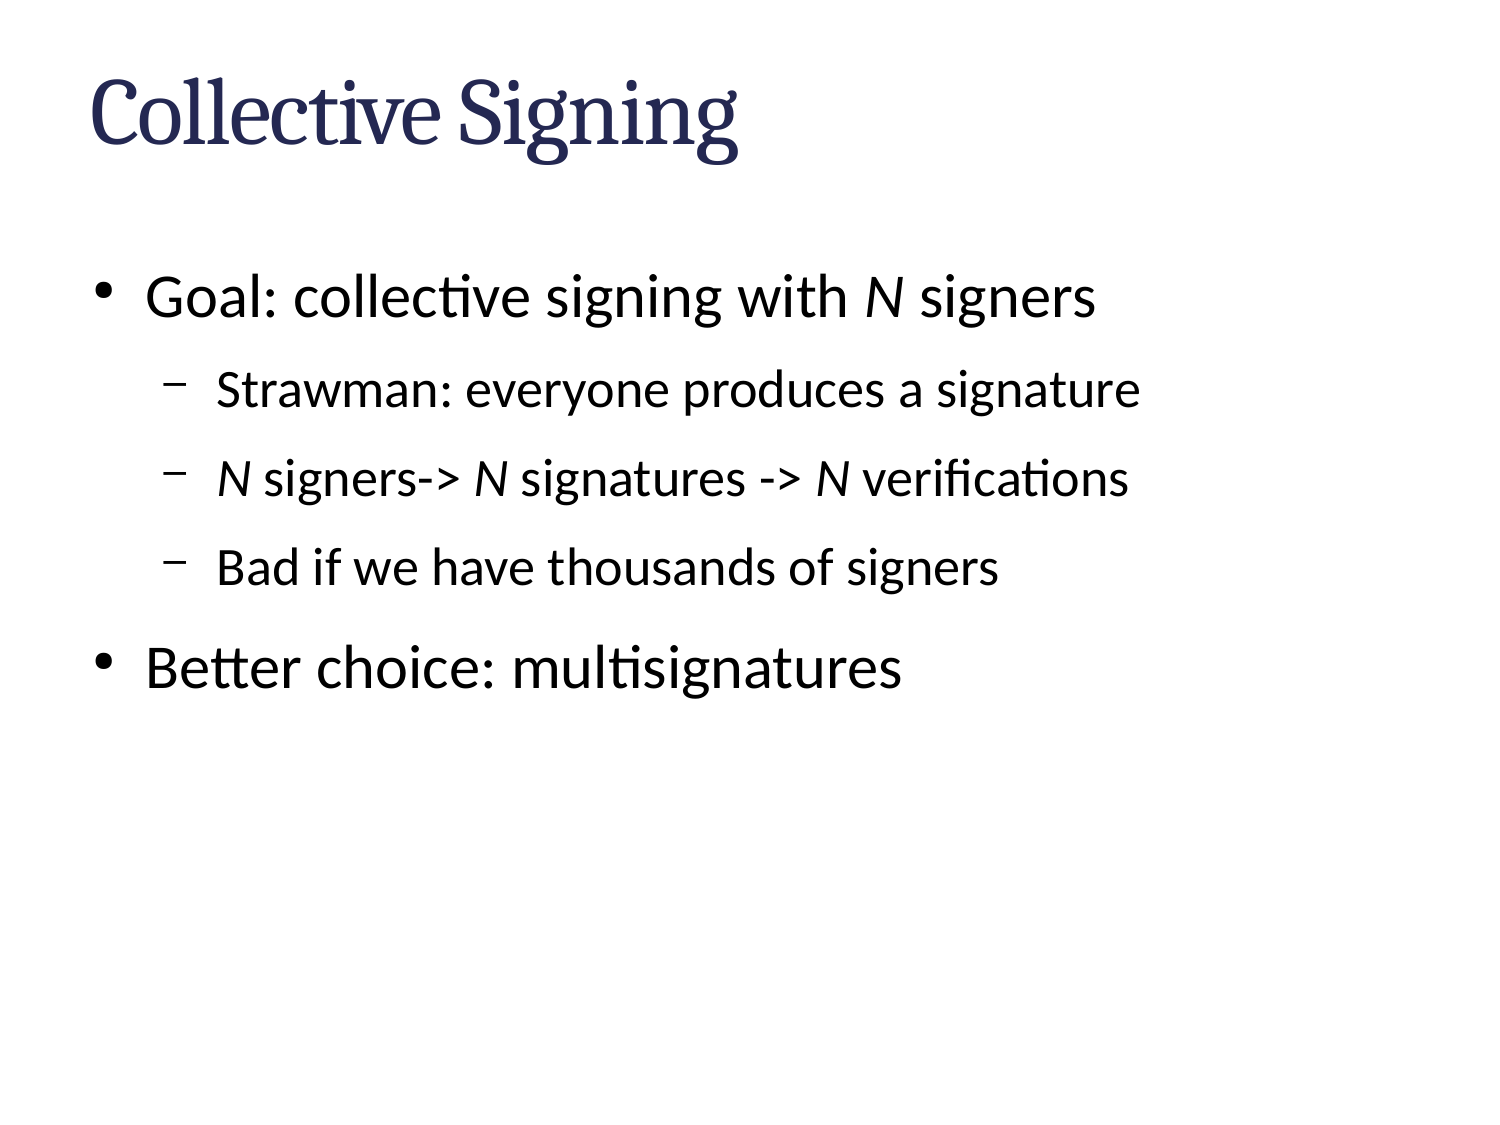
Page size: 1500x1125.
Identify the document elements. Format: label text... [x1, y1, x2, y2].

title Collective Signing [75, 12, 1325, 200]
list Goal: collective signing with N signers Strawman: everyone produces a signature N signers-> N signatures -> N verifications Bad if we have thousands of signers Better choice: multisignatures [75, 254, 1325, 1063]
